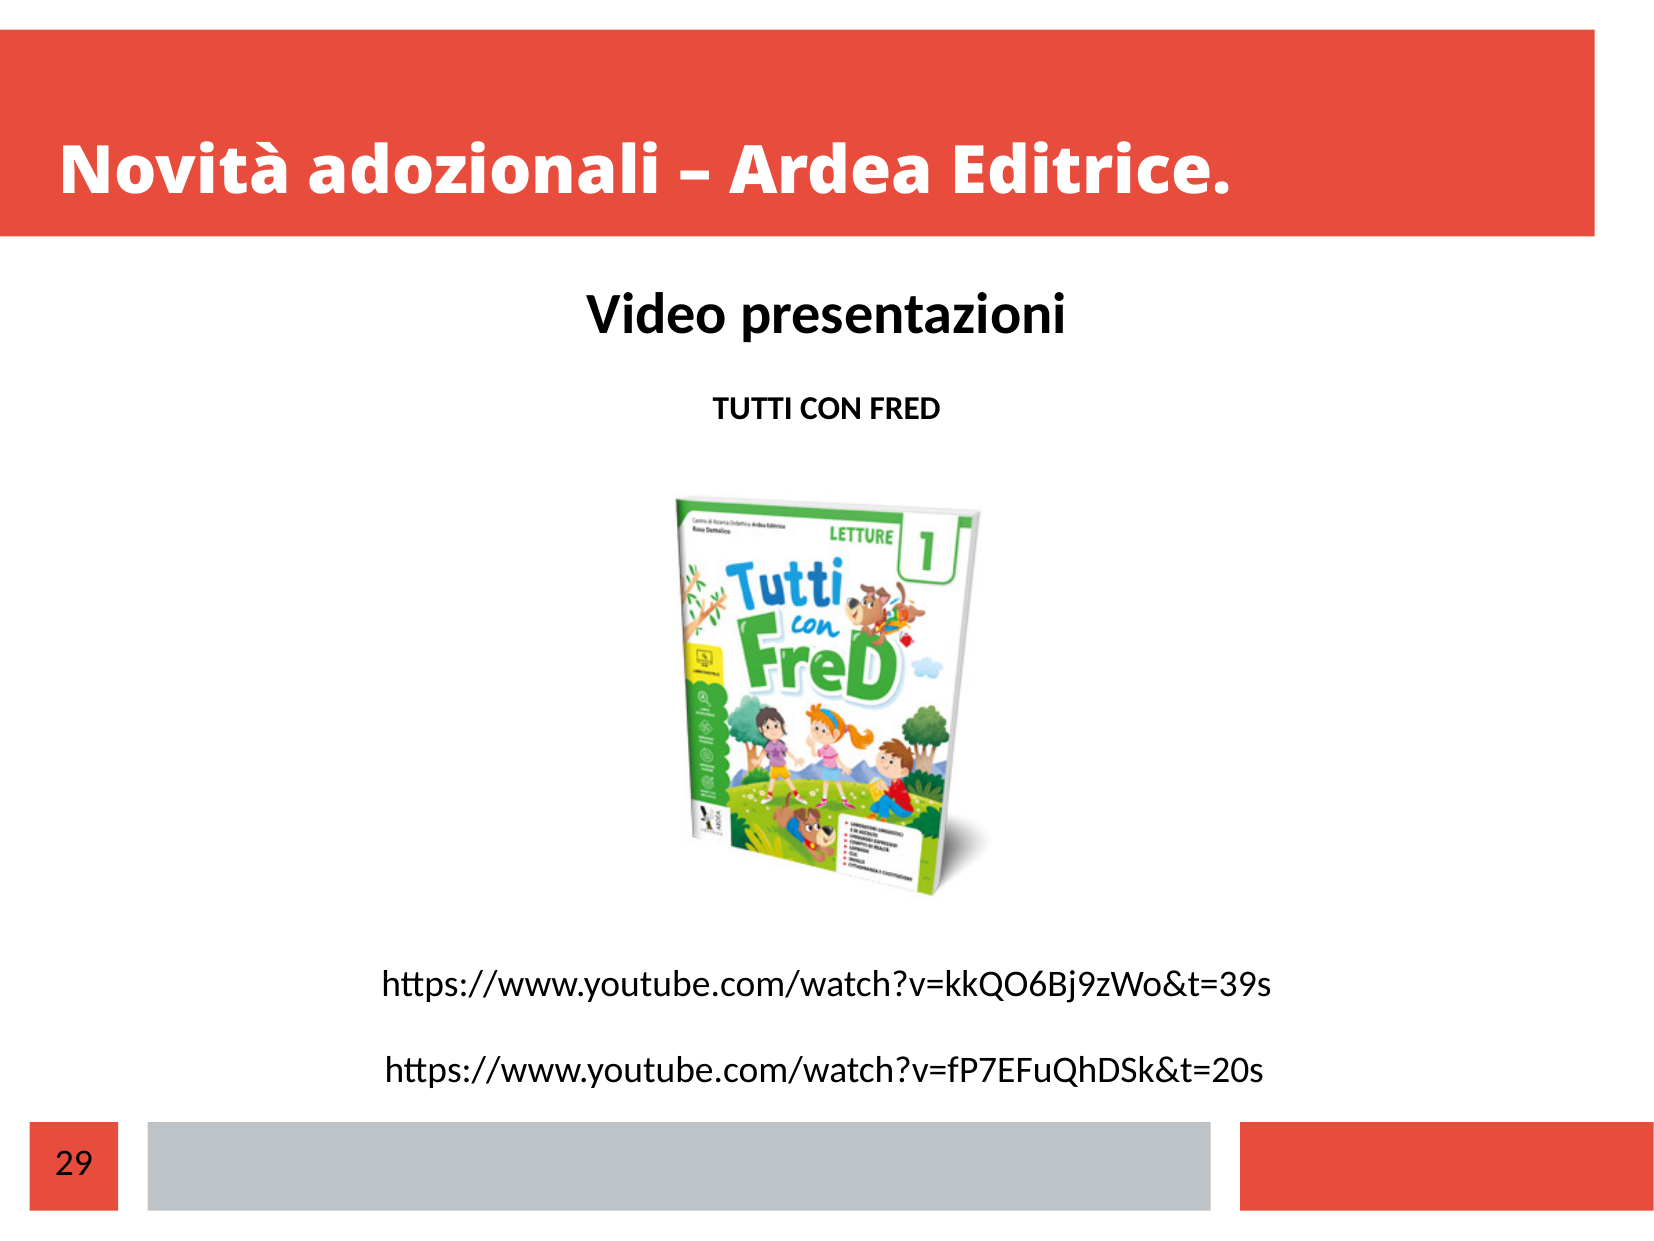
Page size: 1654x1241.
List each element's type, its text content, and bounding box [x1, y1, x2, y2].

text_box https://www.youtube.com/watch?v=fP7EFuQhDSk&t=20s [369, 1037, 1284, 1099]
text_box https://www.youtube.com/watch?v=kkQO6Bj9zWo&t=39s [322, 951, 1332, 1013]
title Novità adozionali – Ardea Editrice. [59, 59, 1595, 207]
picture [607, 482, 1047, 904]
text_box Video presentazioni [118, 282, 1536, 586]
text_box TUTTI CON FRED [550, 378, 1103, 434]
text_box <numero> [29, 1122, 119, 1211]
